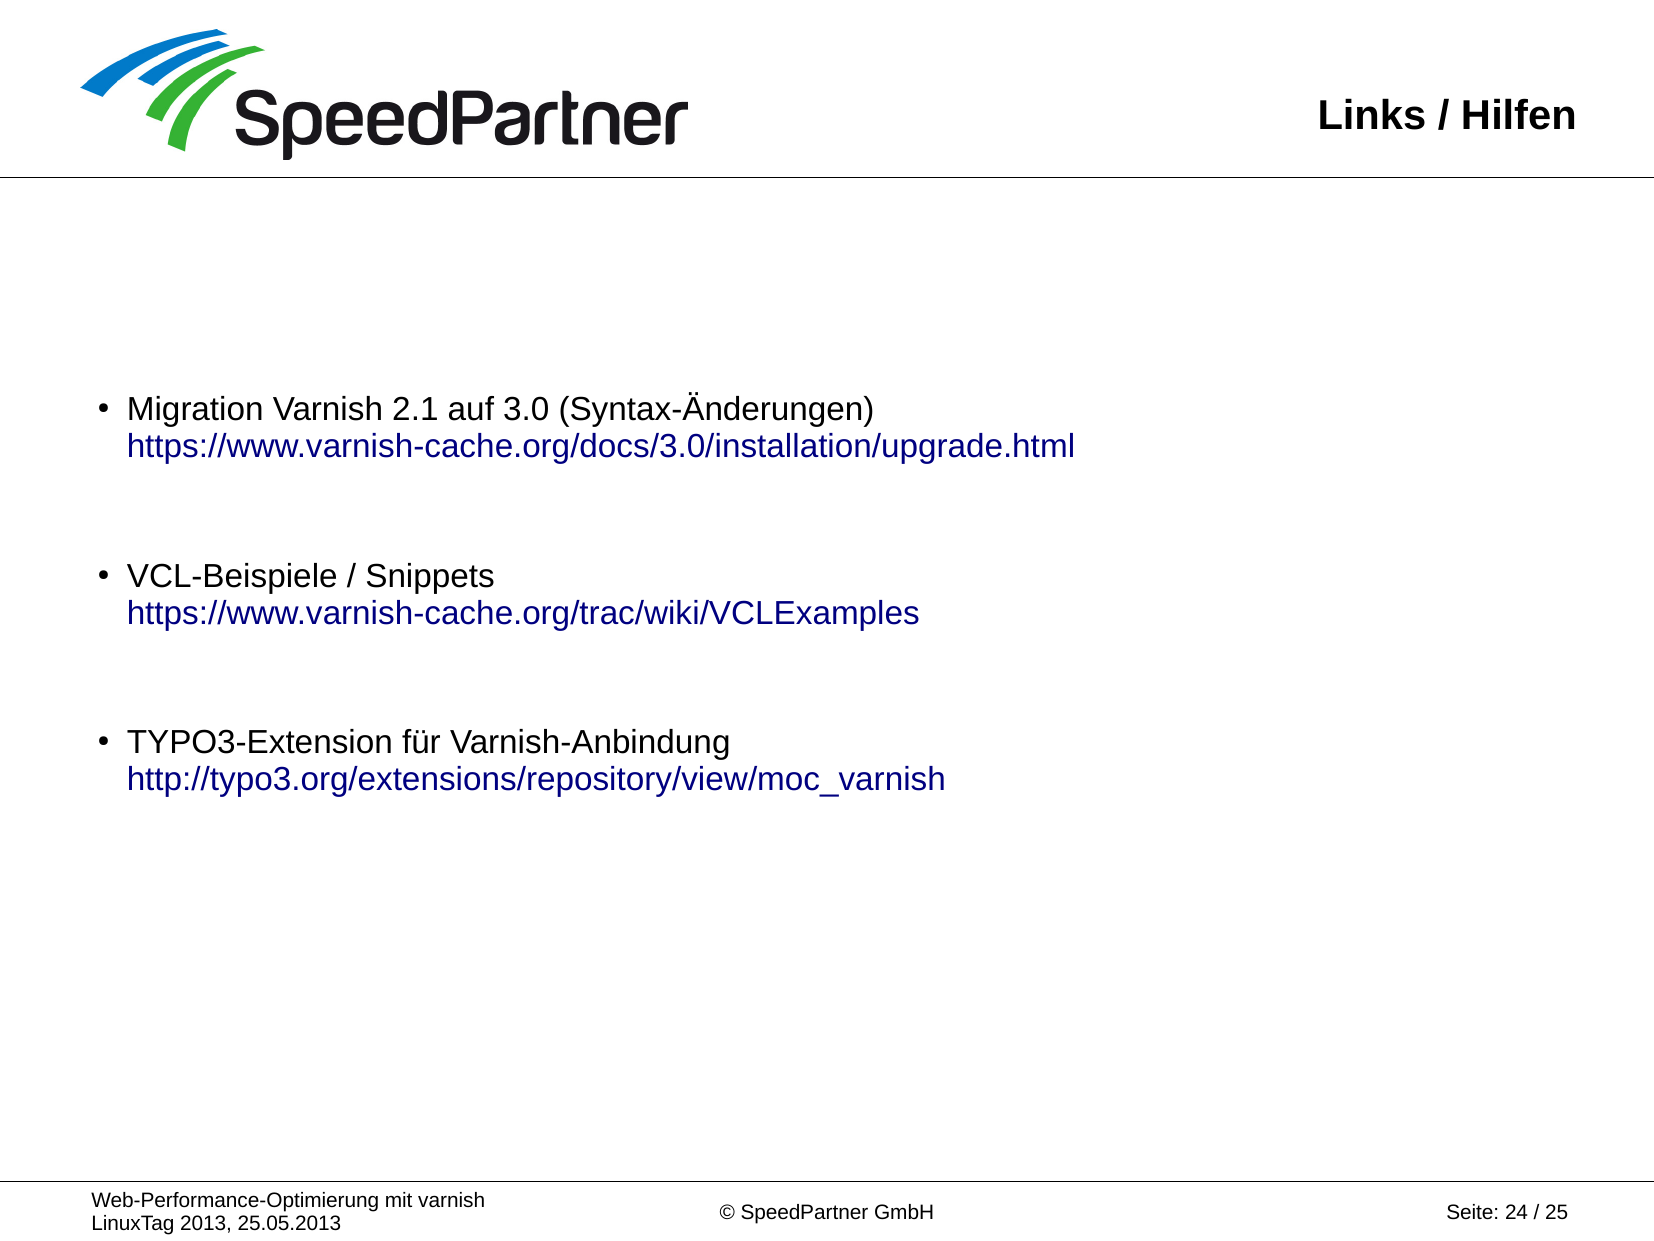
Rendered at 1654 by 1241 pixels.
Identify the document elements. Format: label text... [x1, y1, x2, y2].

picture [80, 29, 688, 160]
title Links / Hilfen [590, 70, 1577, 160]
text_box Migration Varnish 2.1 auf 3.0 (Syntax-Änderungen) https://www.varnish-cache.org/docs/3.0/installation/upgrade.html VCL-Beispiele / Snippets https://www.varnish-cache.org/trac/wiki/VCLExamples TYPO3-Extension für Varnish-Anbindung http://typo3.org/extensions/repository/view/moc_varnish [82, 253, 1565, 1177]
